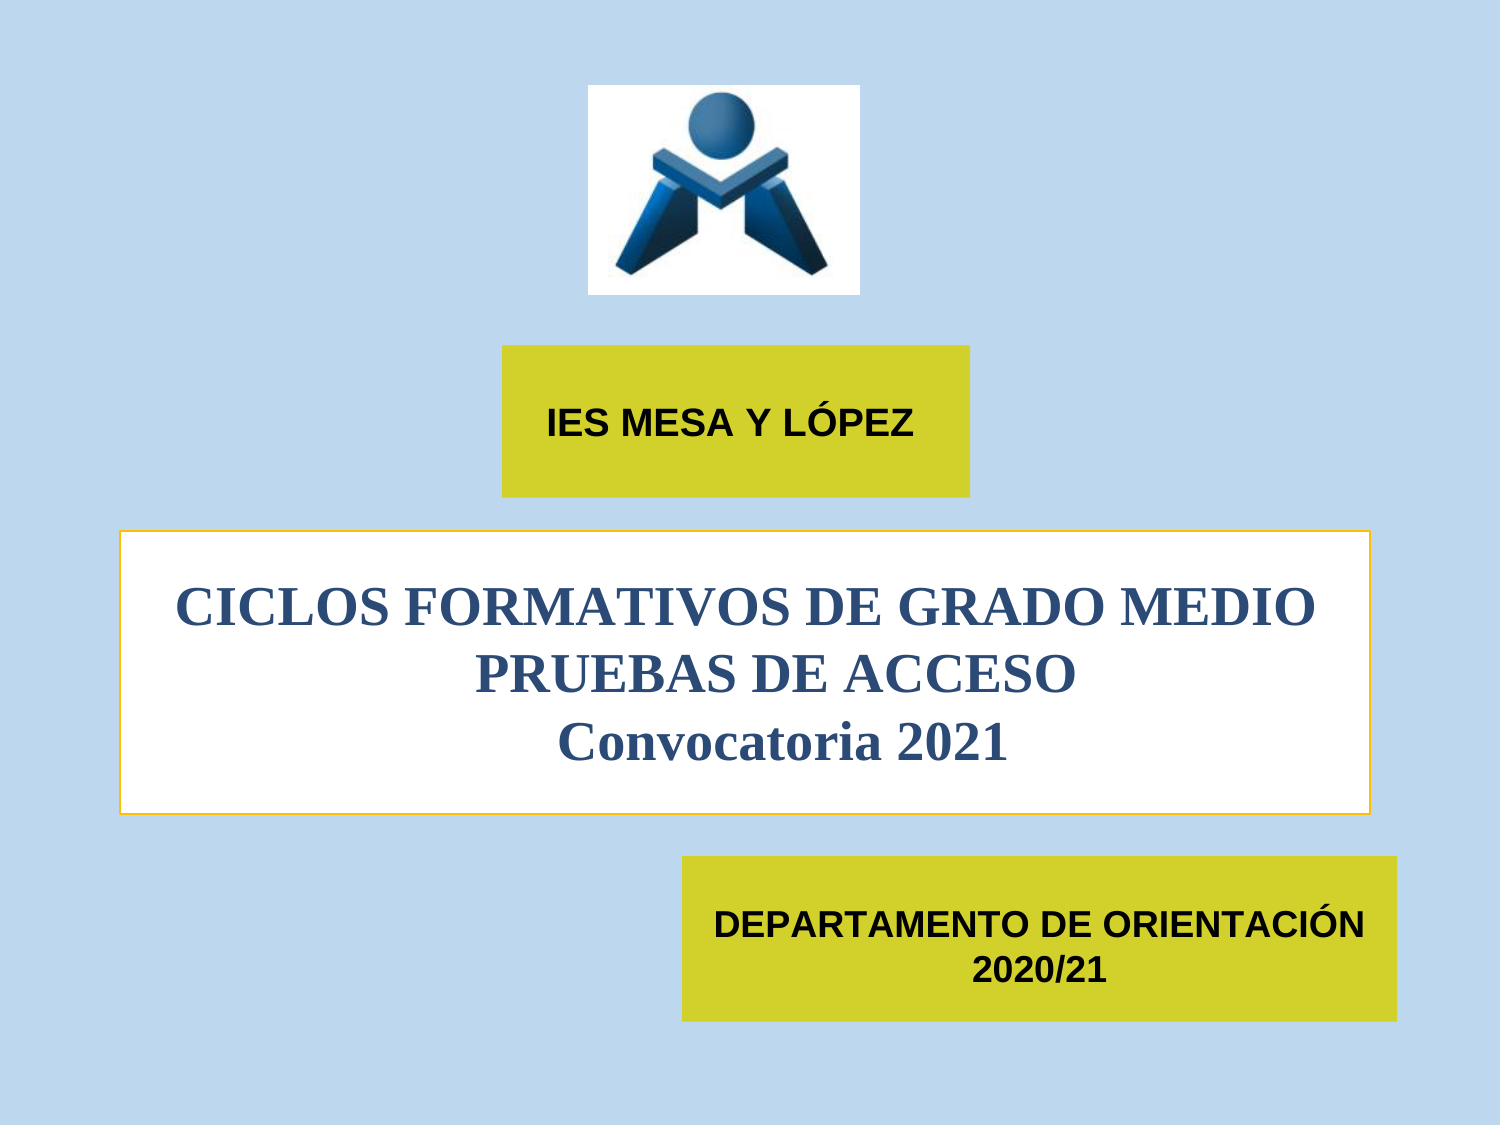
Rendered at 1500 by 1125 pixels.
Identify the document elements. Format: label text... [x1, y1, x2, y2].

text_box CICLOS FORMATIVOS DE GRADO MEDIO PRUEBAS DE ACCESO Convocatoria 2021 [119, 531, 1371, 815]
picture [588, 85, 860, 295]
text_box DEPARTAMENTO DE ORIENTACIÓN 2020/21 [682, 856, 1398, 1022]
text_box IES MESA Y LÓPEZ [502, 345, 971, 498]
